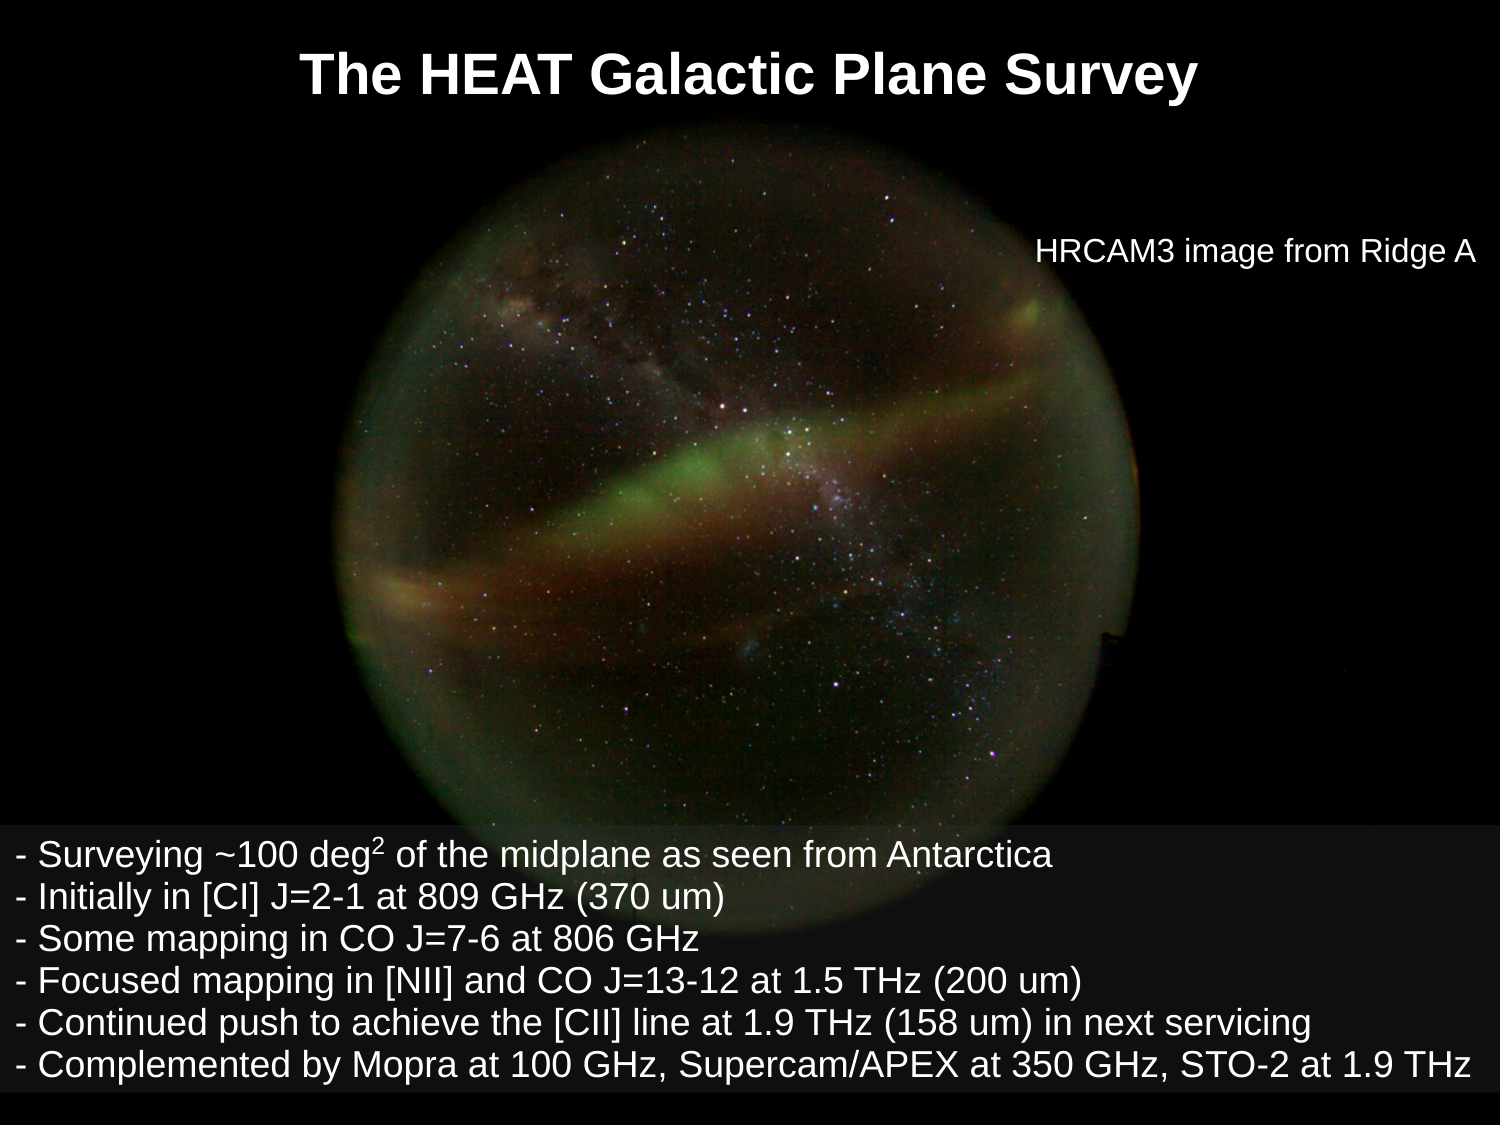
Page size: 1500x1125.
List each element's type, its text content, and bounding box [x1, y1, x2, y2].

text_box - Surveying ~100 deg2 of the midplane as seen from Antarctica - Initially in [CI] J=2-1 at 809 GHz (370 um) - Some mapping in CO J=7-6 at 806 GHz - Focused mapping in [NII] and CO J=13-12 at 1.5 THz (200 um) - Continued push to achieve the [CII] line at 1.9 THz (158 um) in next servicing - Complemented by Mopra at 100 GHz, Supercam/APEX at 350 GHz, STO-2 at 1.9 THz [0, 825, 1500, 1093]
text_box HRCAM3 image from Ridge A [1020, 224, 1492, 277]
text_box The HEAT Galactic Plane Survey [285, 34, 1216, 115]
picture [0, 0, 1500, 825]
